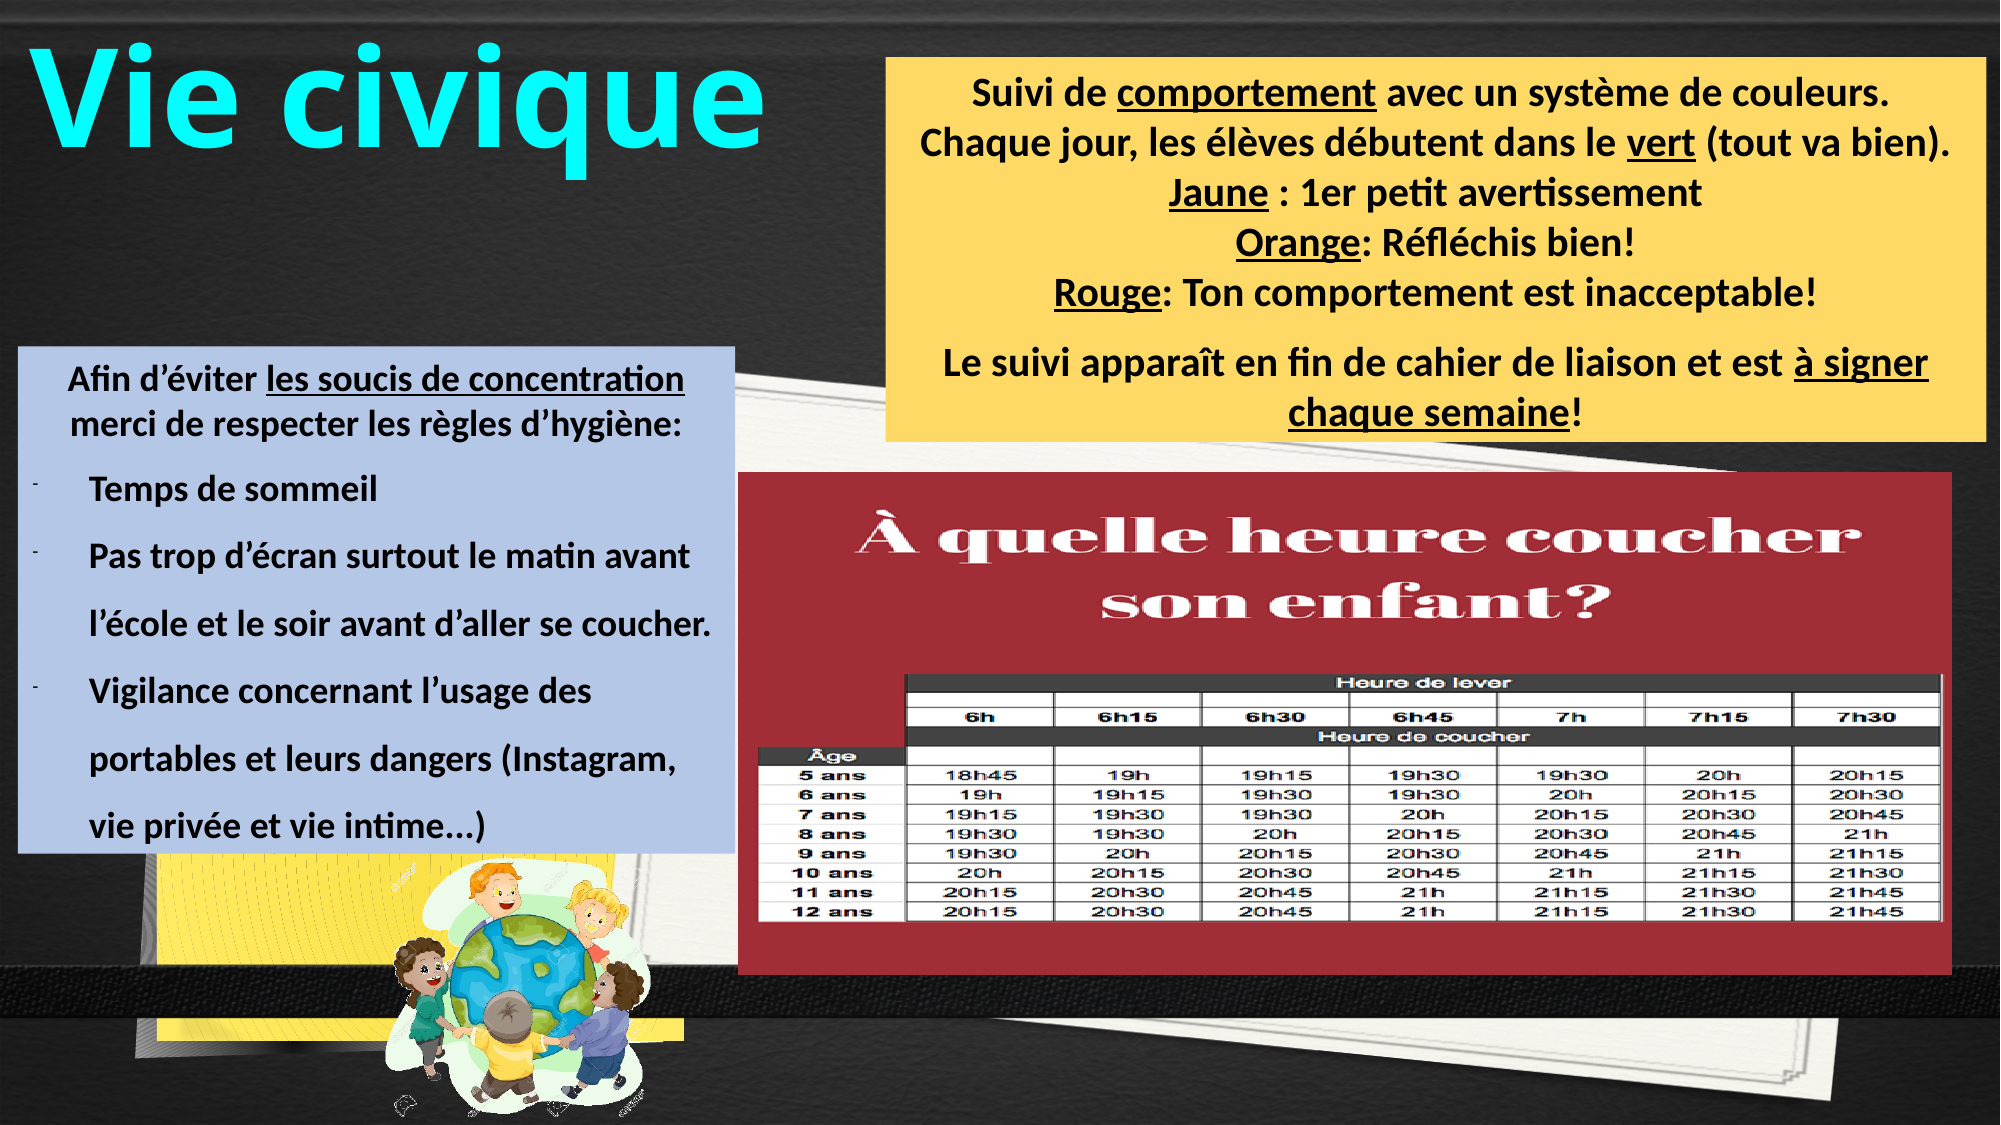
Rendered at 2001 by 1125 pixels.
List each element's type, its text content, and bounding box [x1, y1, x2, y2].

text_box Afin d’éviter les soucis de concentration merci de respecter les règles d’hygiène: Temps de sommeil Pas trop d’écran surtout le matin avant l’école et le soir avant d’aller se coucher. Vigilance concernant l’usage des portables et leurs dangers (Instagram, vie privée et vie intime...) [17, 346, 736, 854]
title Vie civique [29, 0, 1830, 188]
text_box Suivi de comportement avec un système de couleurs. Chaque jour, les élèves débutent dans le vert (tout va bien). Jaune : 1er petit avertissement Orange: Réfléchis bien! Rouge: Ton comportement est inacceptable! Le suivi apparaît en fin de cahier de liaison et est à signer chaque semaine! [885, 57, 1987, 442]
picture [0, 0, 2000, 1125]
